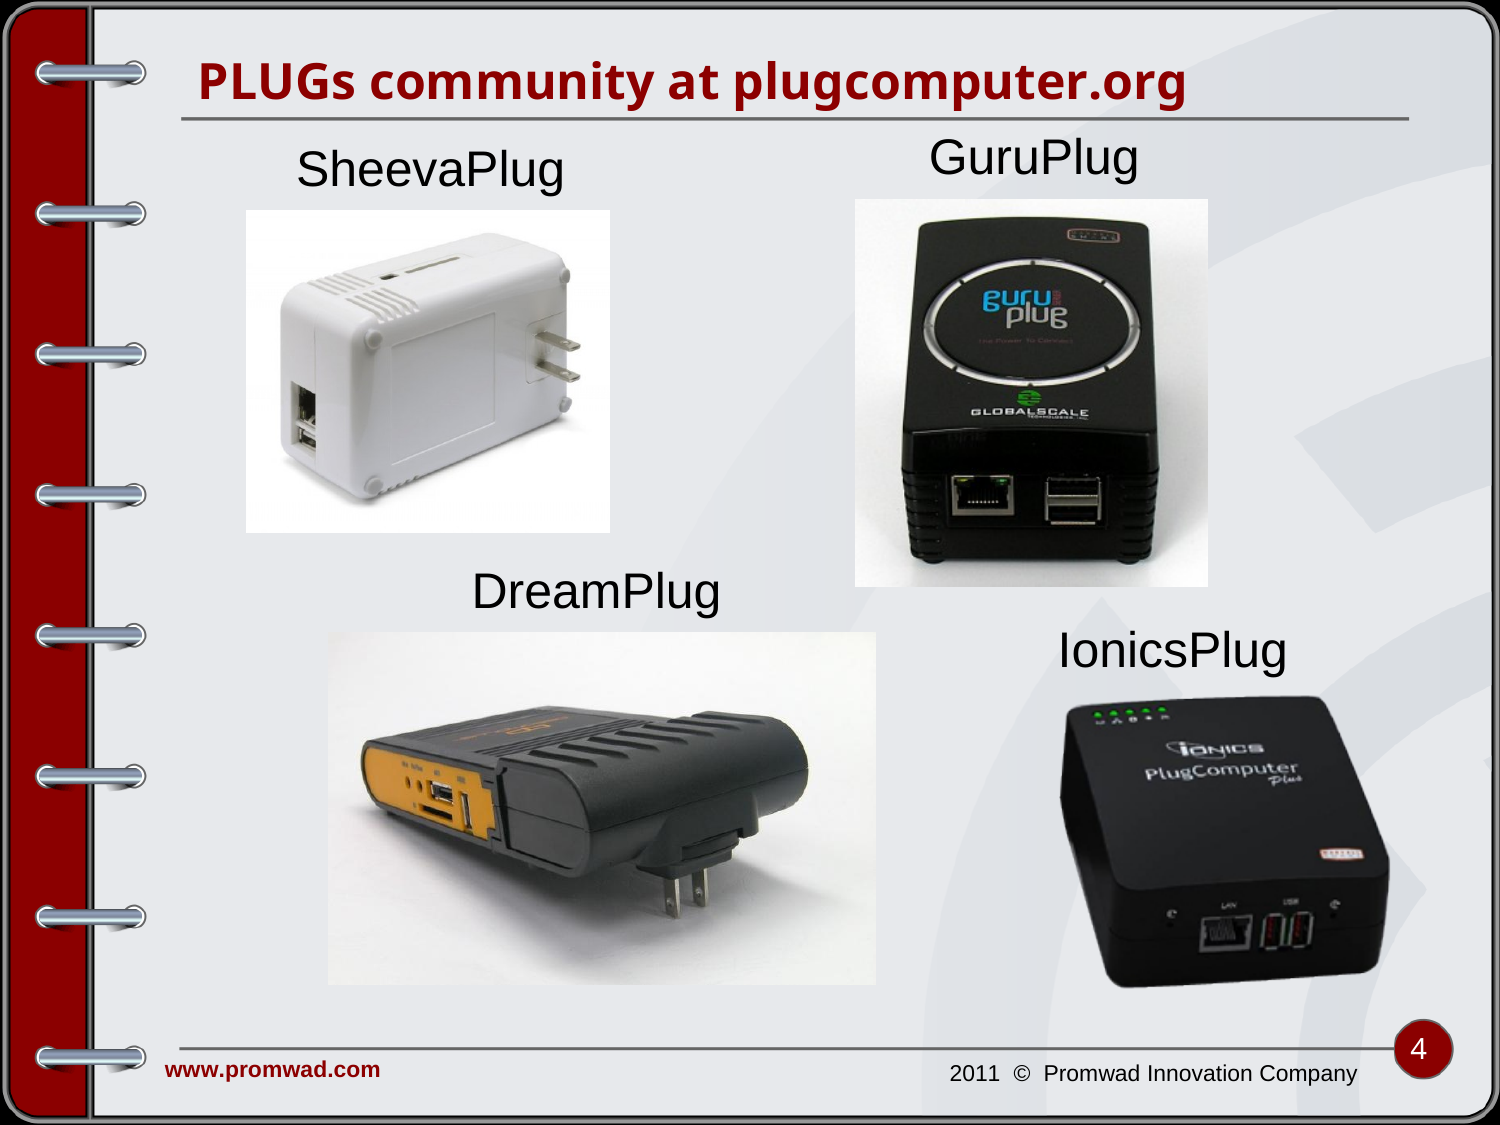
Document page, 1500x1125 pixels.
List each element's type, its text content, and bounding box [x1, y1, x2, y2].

text_box www.promwad.com [150, 1046, 405, 1090]
text_box <number> [1332, 1023, 1500, 1079]
picture [0, 0, 1500, 1125]
text_box 2011 © Promwad Innovation Company [634, 1051, 1373, 1095]
text_box SheevaPlug [281, 140, 586, 223]
text_box IonicsPlug [1042, 621, 1325, 704]
text_box DreamPlug [456, 562, 739, 645]
text_box GuruPlug [914, 128, 1172, 211]
text_box PLUGs community at plugcomputer.org [183, 45, 1400, 114]
